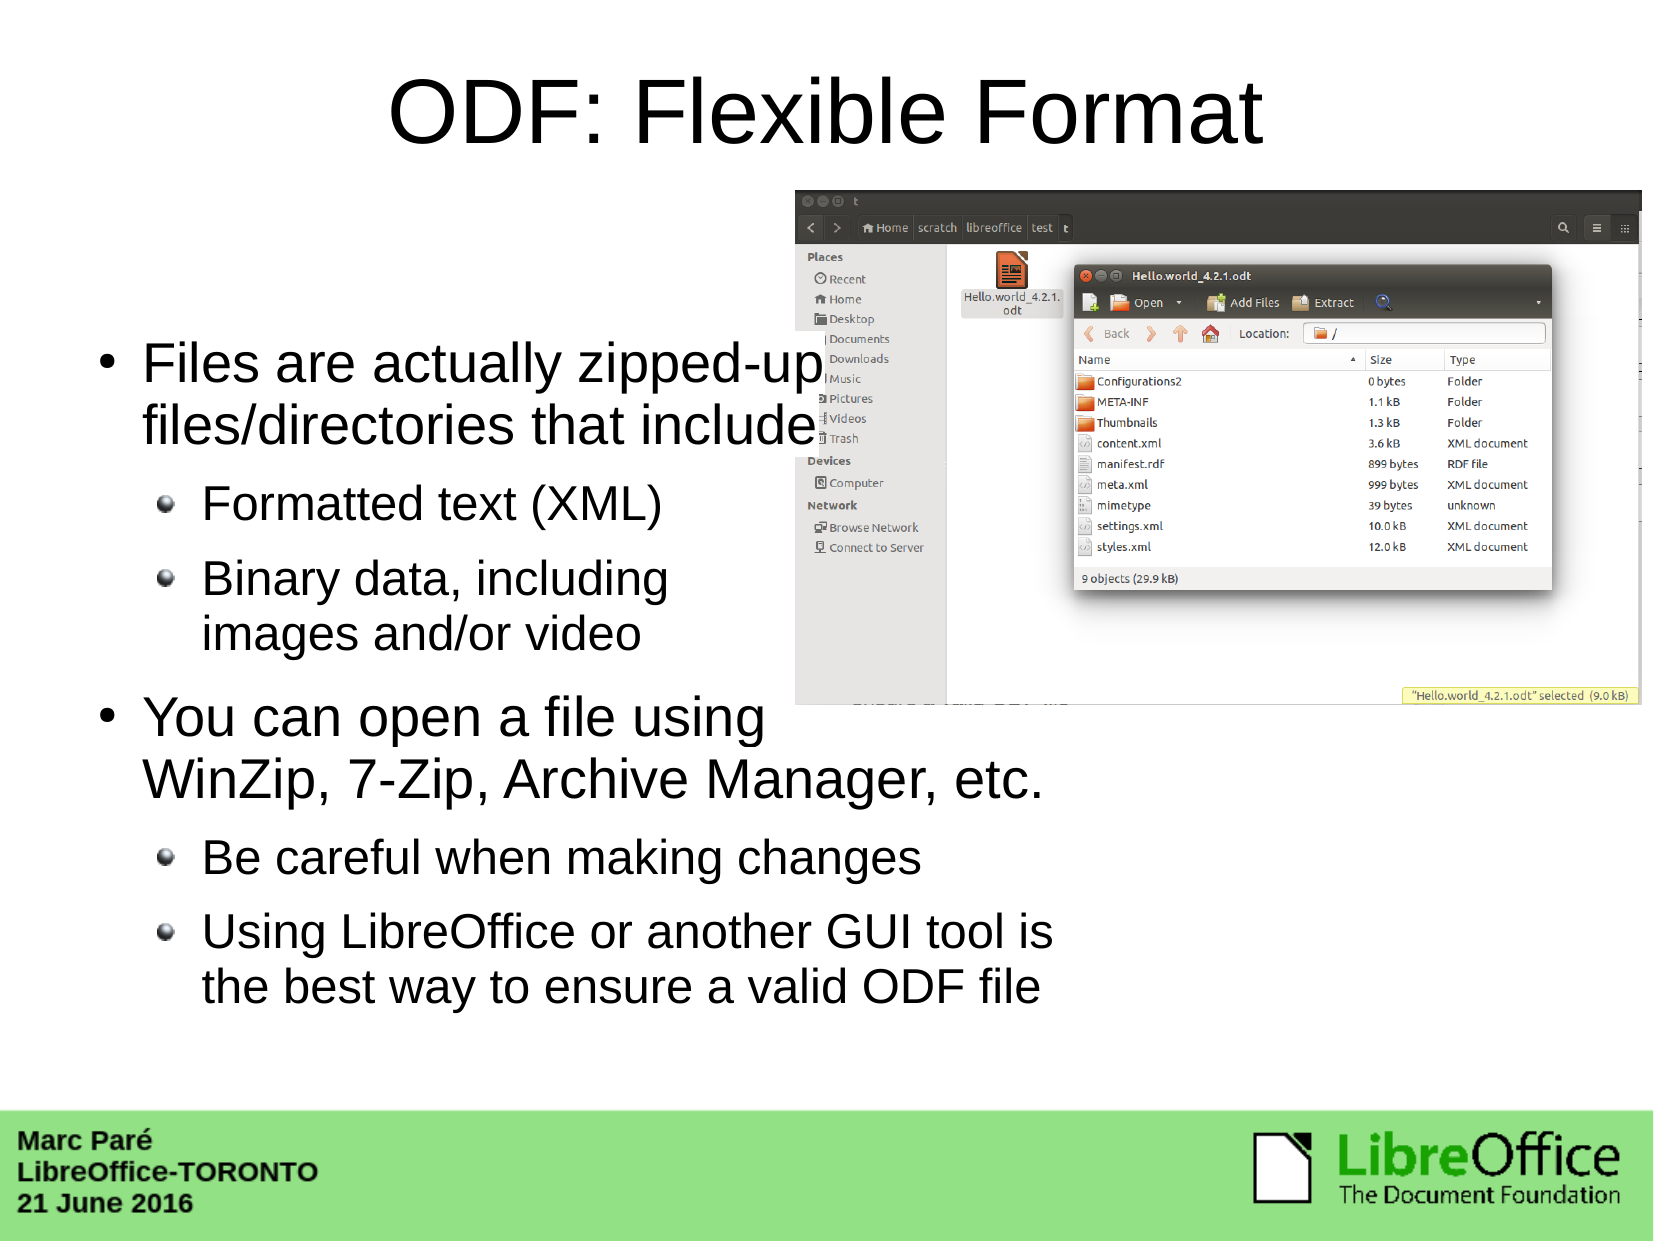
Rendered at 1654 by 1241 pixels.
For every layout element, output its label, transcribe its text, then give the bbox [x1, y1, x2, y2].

picture [0, 0, 1654, 1241]
list Files are actually zipped-up files/directories that include Formatted text (XML) Binary data, including images and/or video You can open a file using WinZip, 7-Zip, Archive Manager, etc. Be careful when making changes Using LibreOffice or another GUI tool is the best way to ensure a valid ODF file [82, 331, 1066, 1052]
title ODF: Flexible Format [82, 8, 1571, 216]
